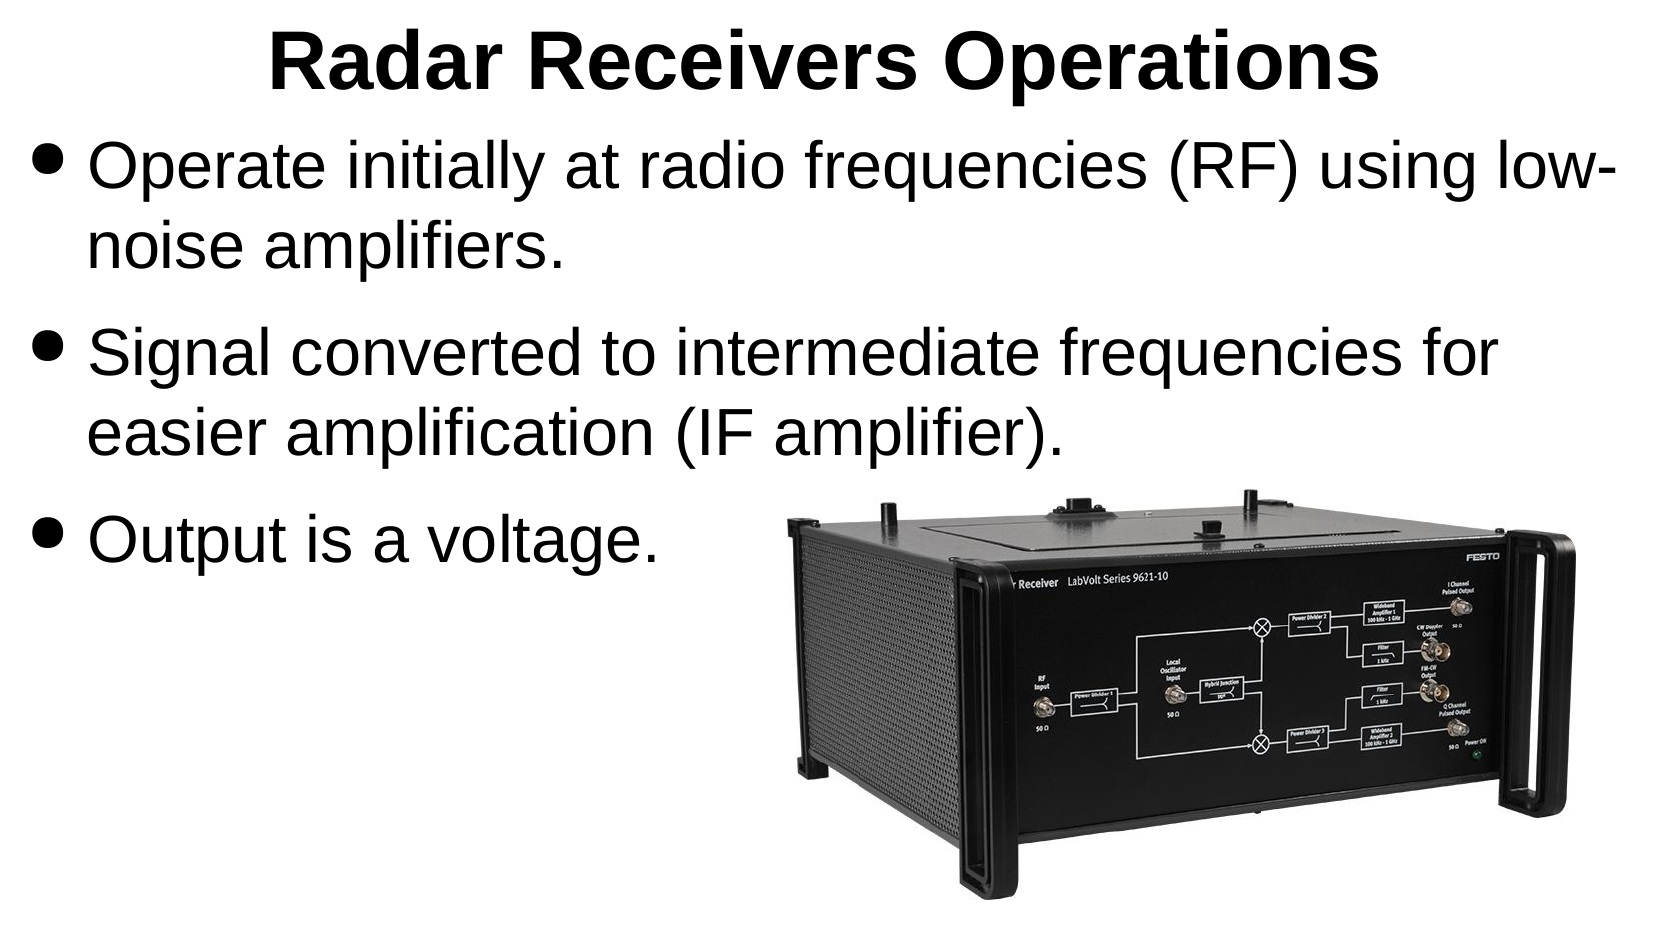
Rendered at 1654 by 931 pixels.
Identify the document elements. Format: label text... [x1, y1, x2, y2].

title Radar Receivers Operations [0, 5, 1654, 107]
picture [787, 489, 1576, 901]
text_box Operate initially at radio frequencies (RF) using low-noise amplifiers. Signal converted to intermediate frequencies for easier amplification (IF amplifier). Output is a voltage. [11, 114, 1651, 584]
